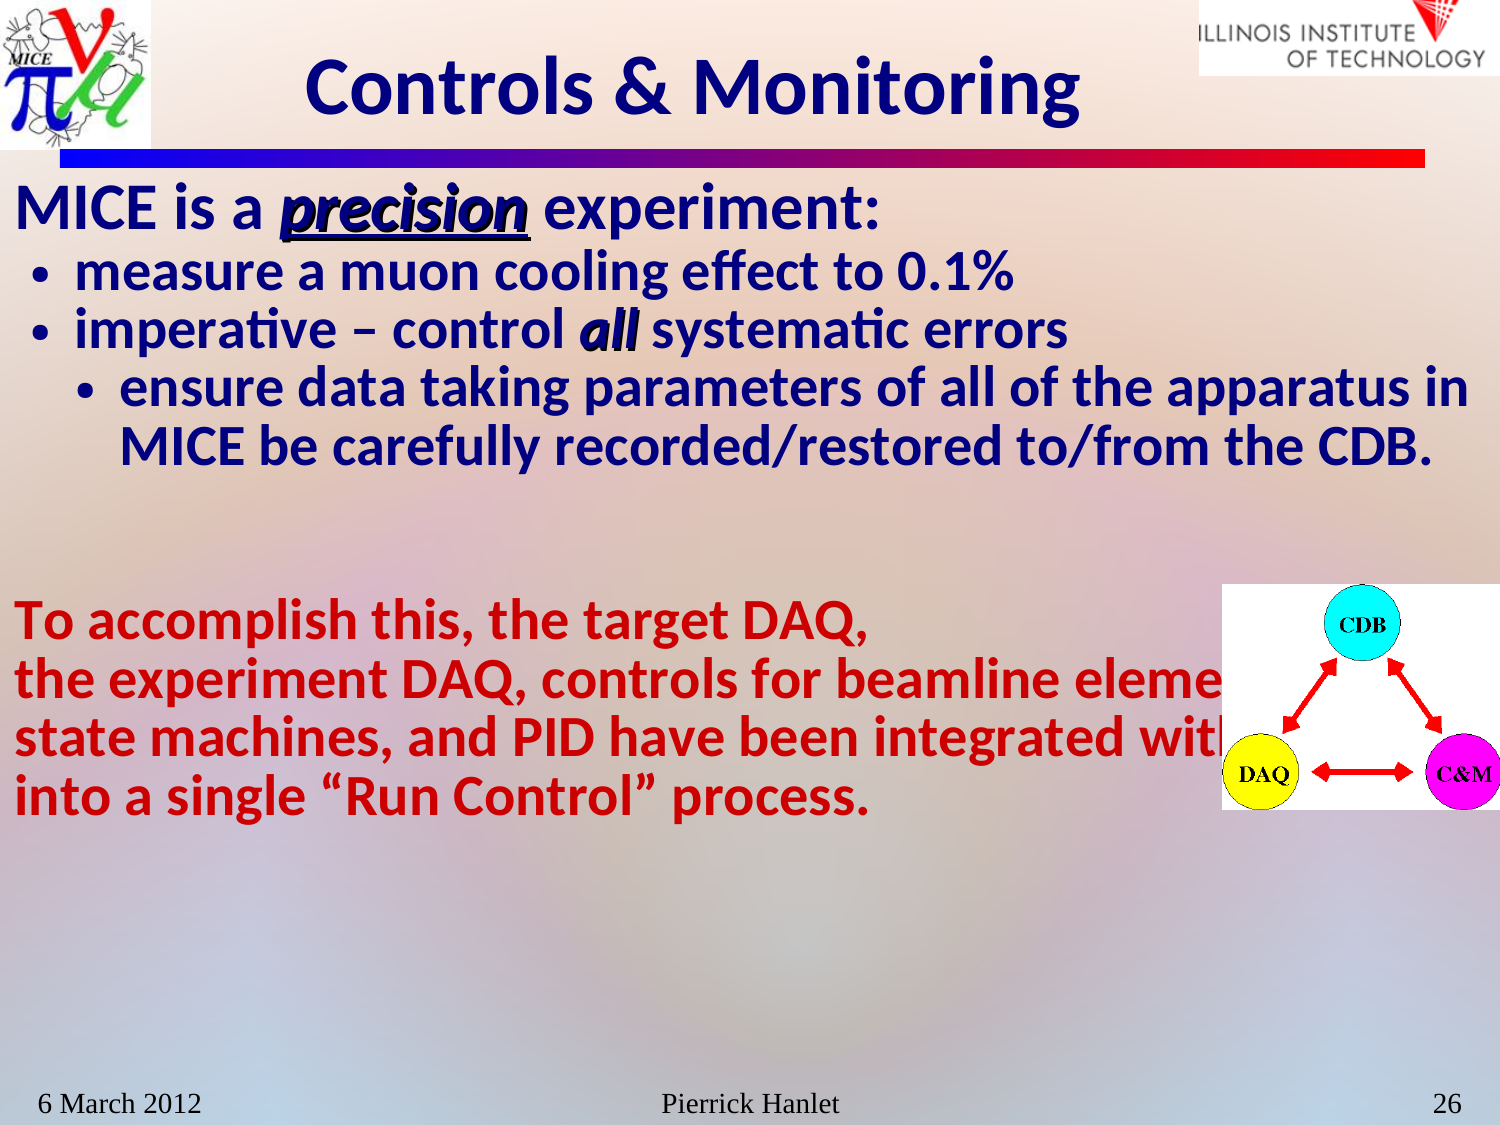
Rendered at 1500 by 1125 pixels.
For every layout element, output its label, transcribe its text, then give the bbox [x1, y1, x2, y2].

picture [1222, 584, 1500, 811]
picture [0, 1093, 1500, 1125]
title Controls & Monitoring [149, 38, 1238, 151]
picture [0, 0, 1500, 172]
text_box MICE is a precision experiment: measure a muon cooling effect to 0.1% imperative – control all systematic errors ensure data taking parameters of all of the apparatus in MICE be carefully recorded/restored to/from the CDB. To accomplish this, the target DAQ, the experiment DAQ, controls for beamline elements, MICE state machines, and PID have been integrated with the CDB into a single “Run Control” process. [0, 172, 1500, 1093]
